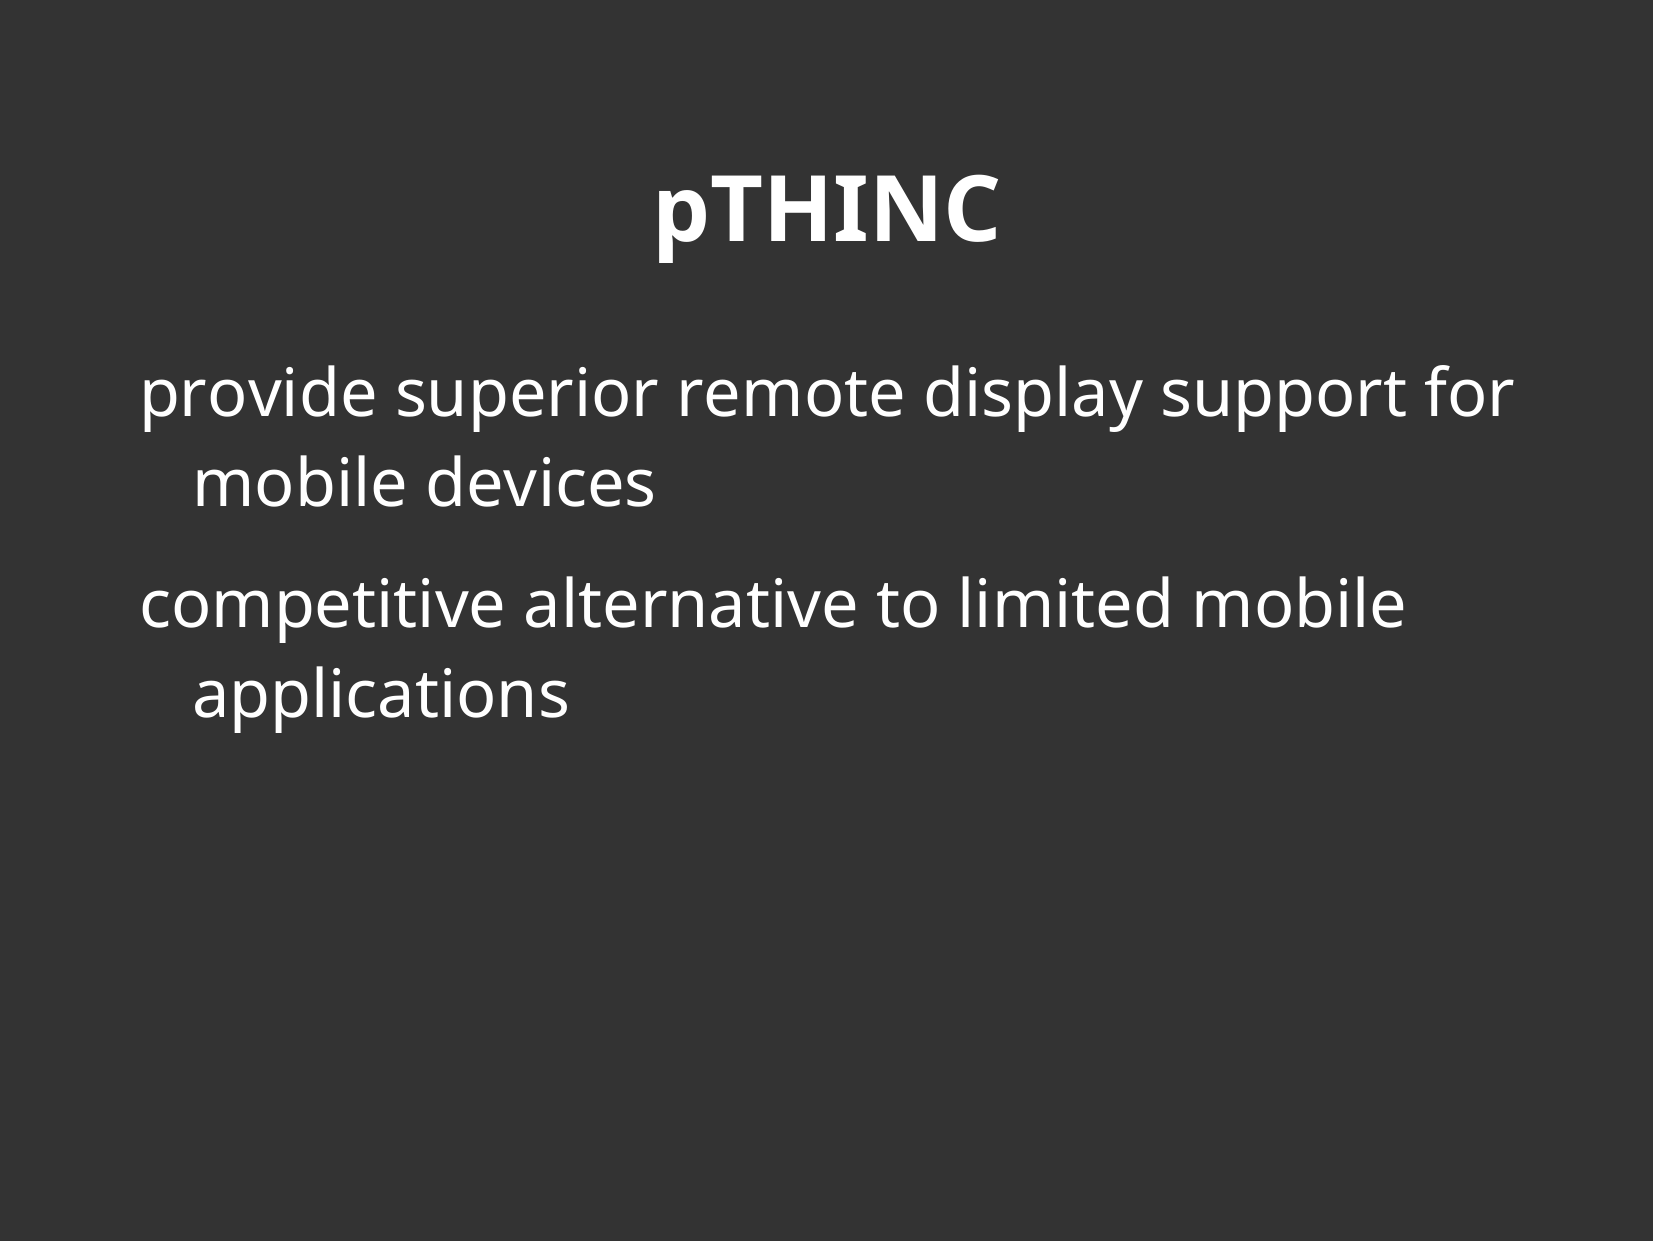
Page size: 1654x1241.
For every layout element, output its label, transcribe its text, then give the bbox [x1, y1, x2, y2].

list provide superior remote display support for mobile devices competitive alternative to limited mobile applications [121, 344, 1533, 1127]
title pTHINC [121, 102, 1533, 311]
